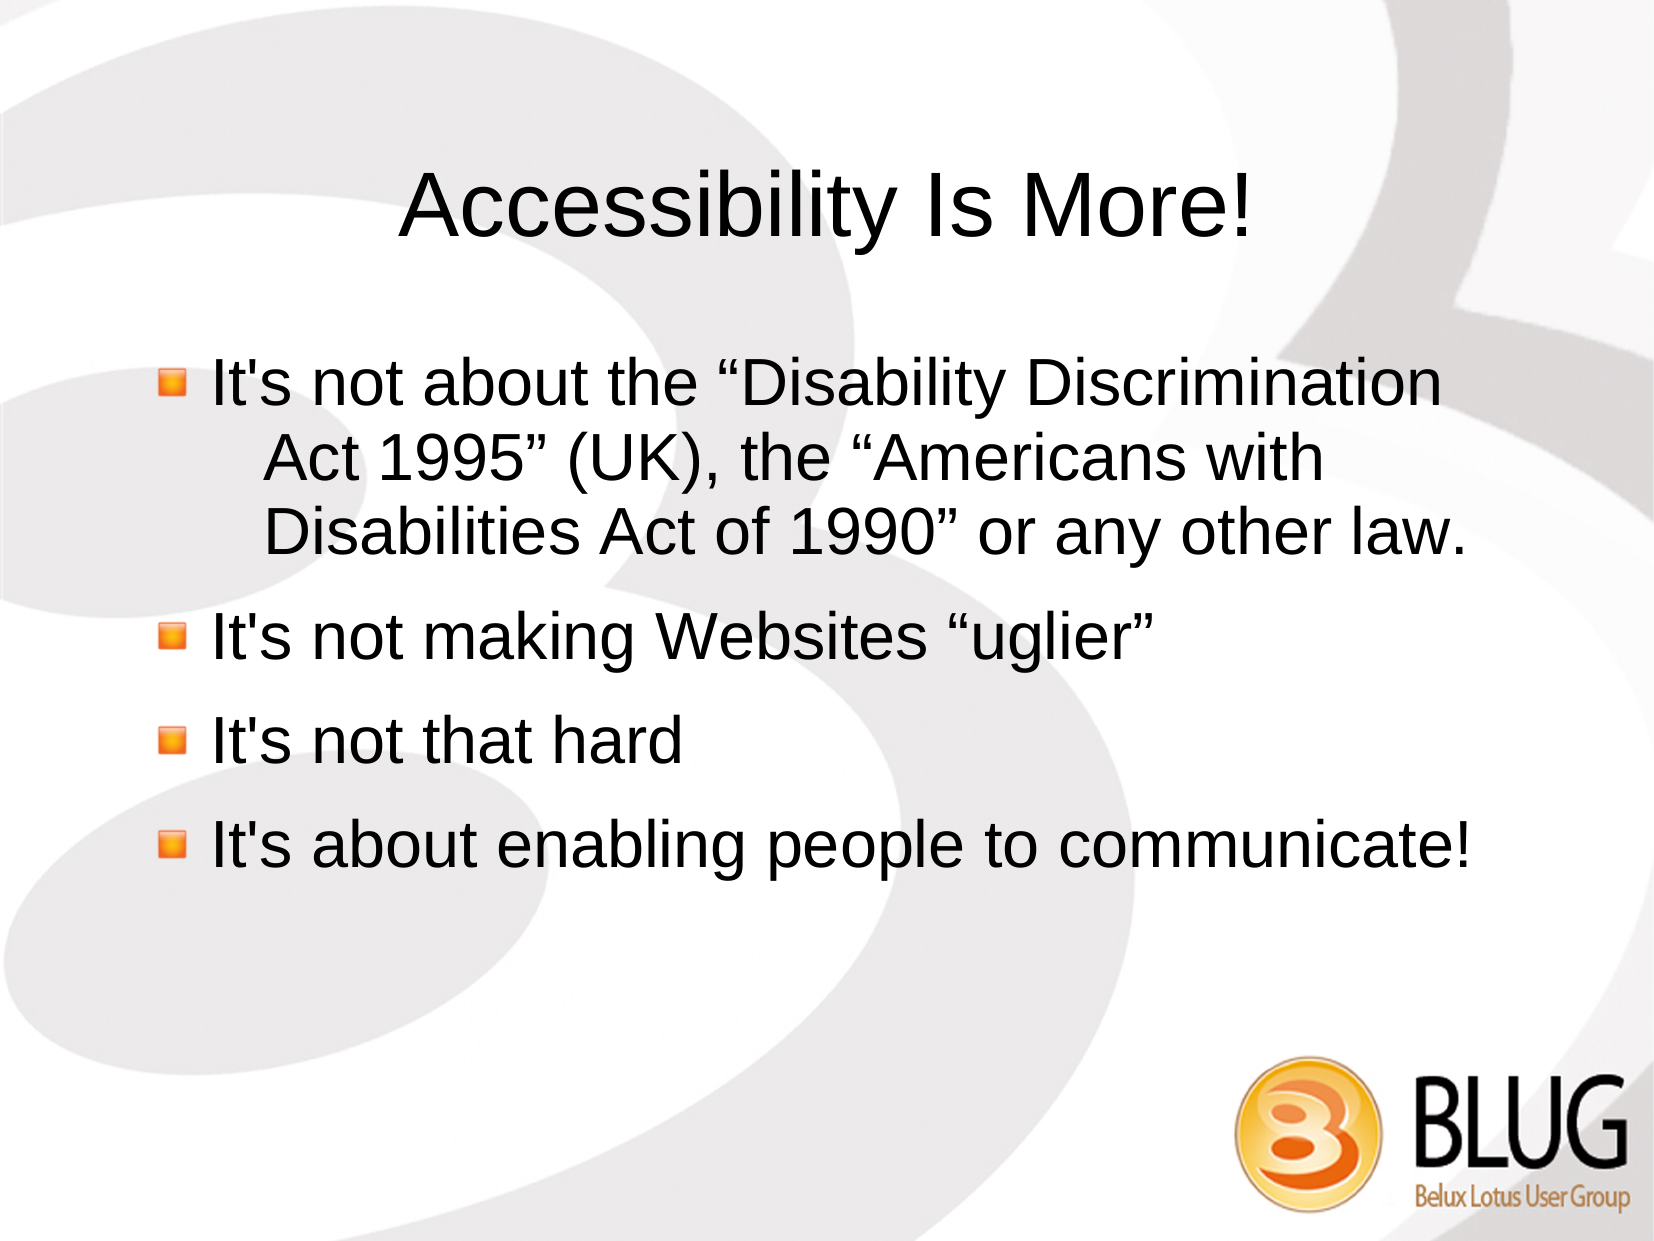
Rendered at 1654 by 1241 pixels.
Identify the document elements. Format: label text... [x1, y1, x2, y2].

title Accessibility Is More! [121, 102, 1534, 310]
list It's not about the “Disability Discrimination Act 1995” (UK), the “Americans with Disabilities Act of 1990” or any other law. It's not making Websites “uglier” It's not that hard It's about enabling people to communicate! [121, 344, 1534, 1126]
picture [0, 0, 1654, 1241]
